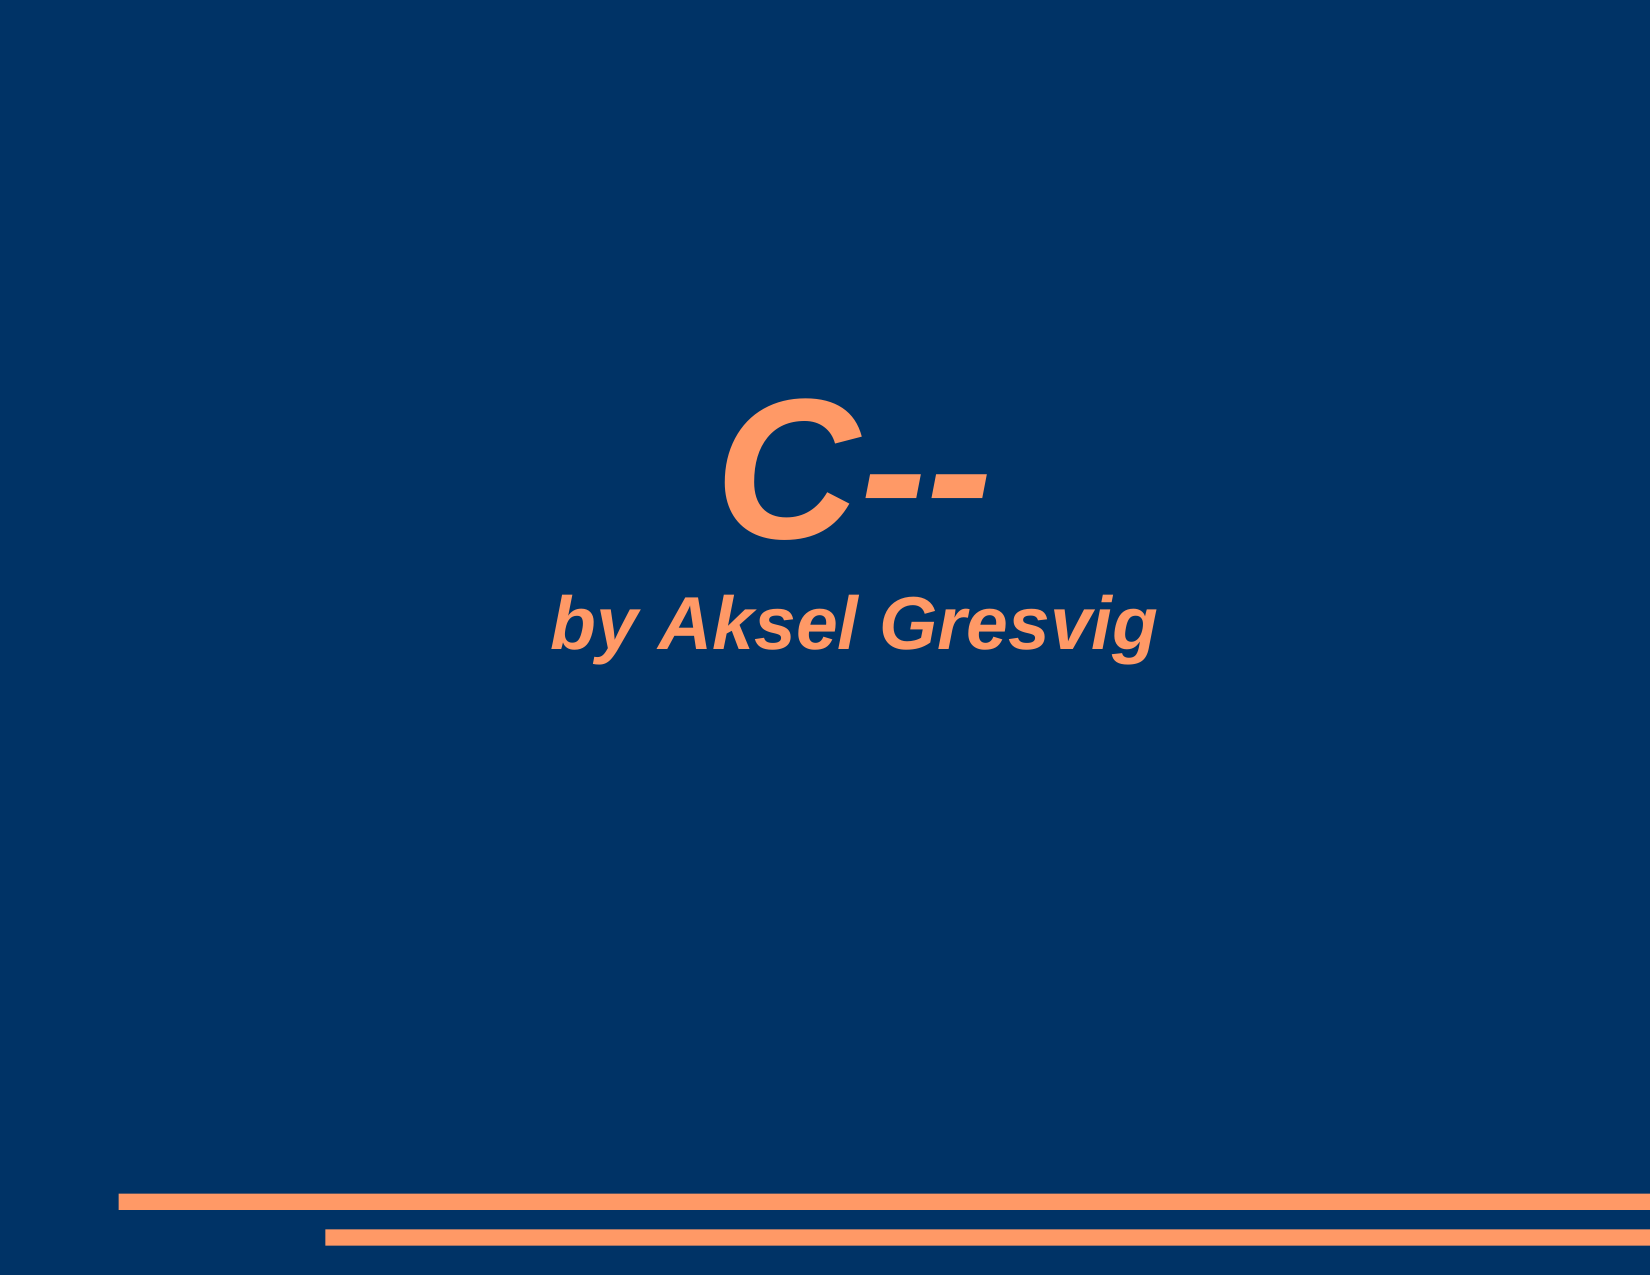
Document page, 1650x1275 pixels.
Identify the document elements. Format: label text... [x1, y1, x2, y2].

title C-- by Aksel Gresvig [150, 85, 1560, 938]
